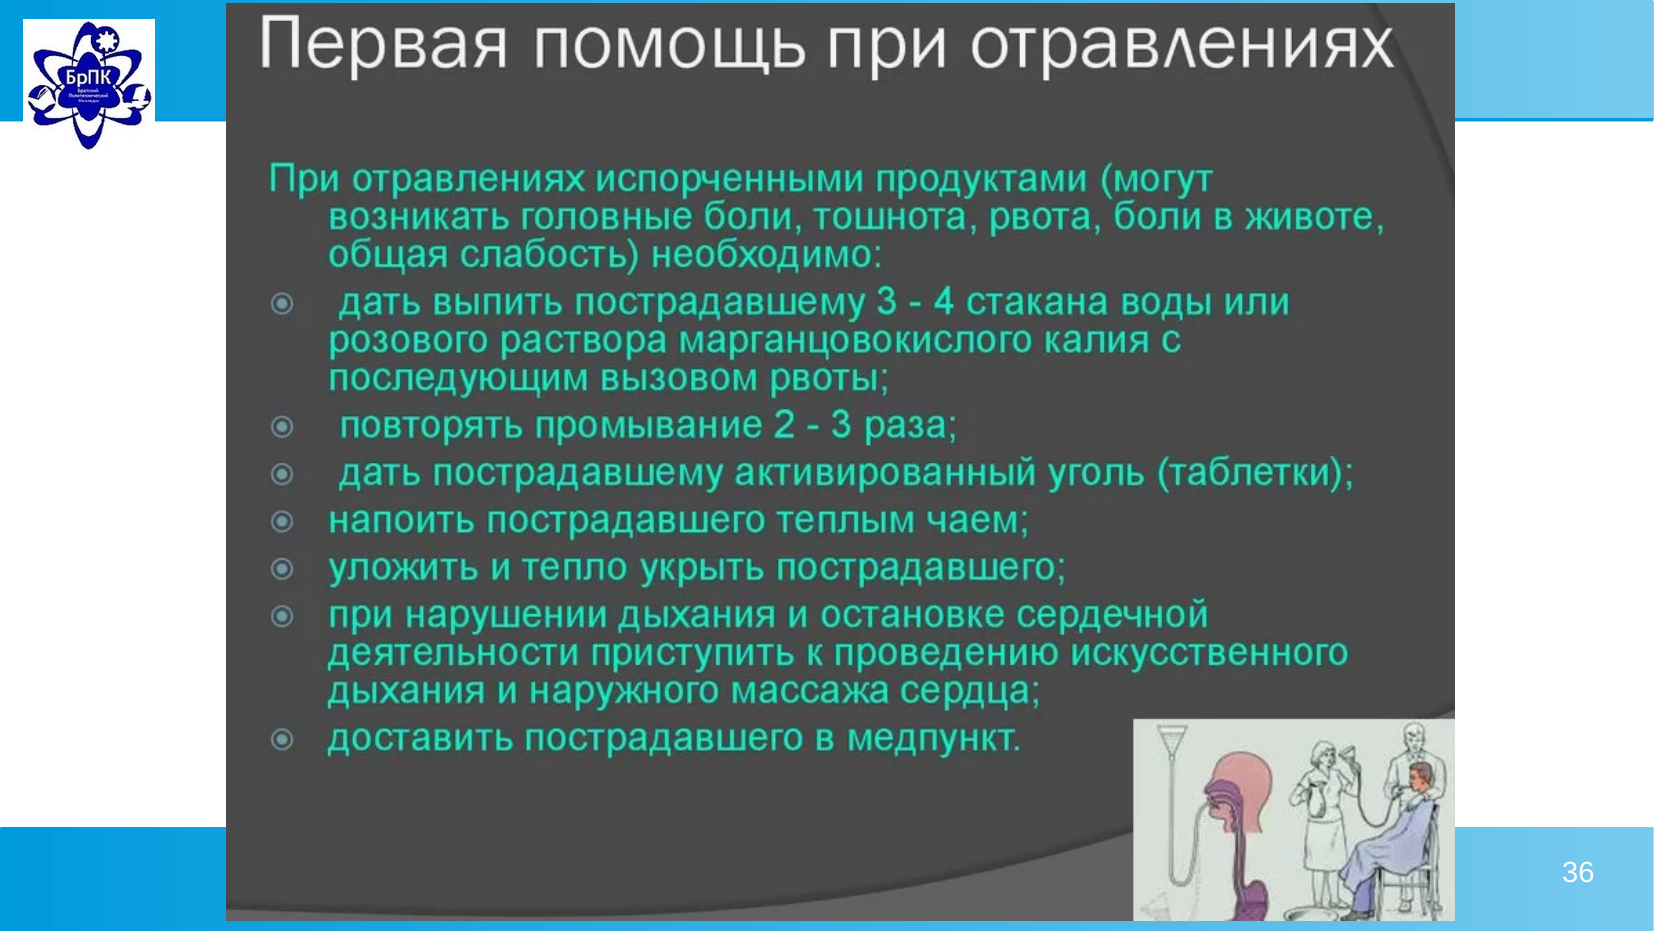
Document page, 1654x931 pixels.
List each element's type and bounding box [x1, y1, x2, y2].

picture [23, 20, 155, 151]
picture [226, 3, 1455, 921]
